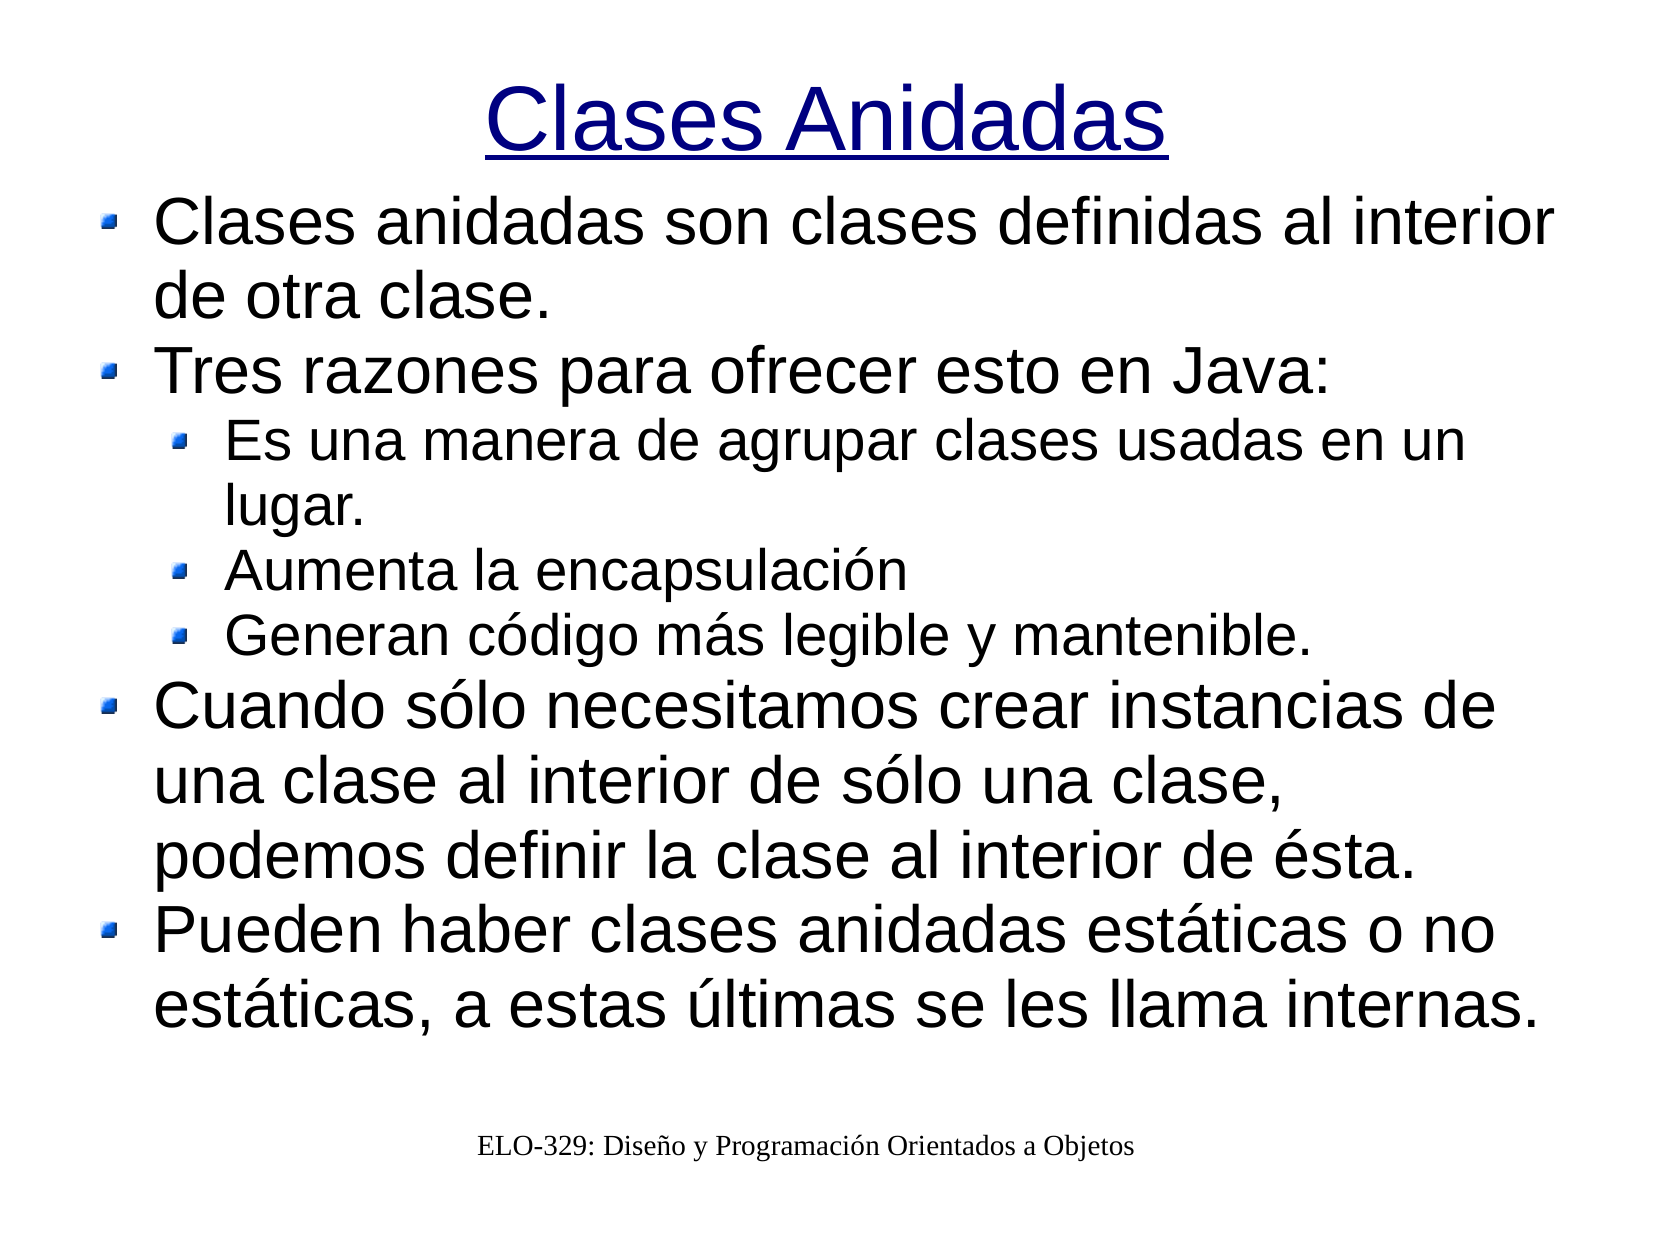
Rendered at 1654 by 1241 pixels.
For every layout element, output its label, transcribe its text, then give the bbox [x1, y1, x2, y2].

list Clases anidadas son clases definidas al interior de otra clase. Tres razones para ofrecer esto en Java: Es una manera de agrupar clases usadas en un lugar. Aumenta la encapsulación Generan código más legible y mantenible. Cuando sólo necesitamos crear instancias de una clase al interior de sólo una clase, podemos definir la clase al interior de ésta. Pueden haber clases anidadas estáticas o no estáticas, a estas últimas se les llama internas. [82, 183, 1571, 1084]
title Clases Anidadas [82, 49, 1571, 183]
